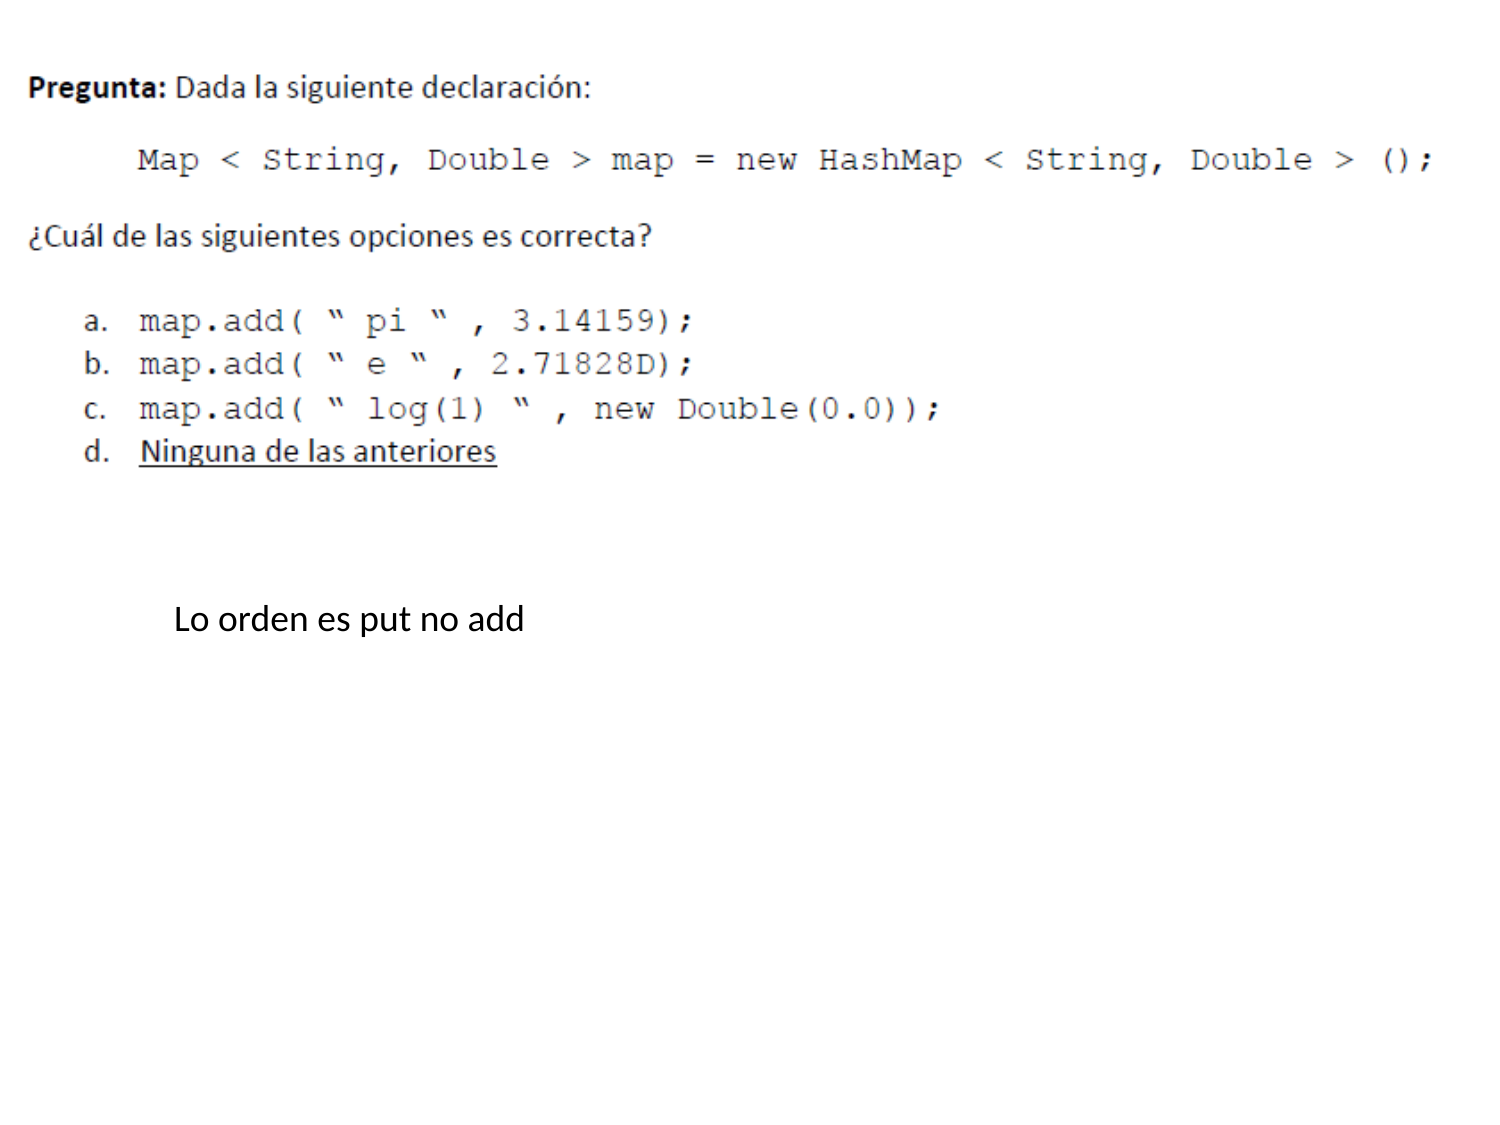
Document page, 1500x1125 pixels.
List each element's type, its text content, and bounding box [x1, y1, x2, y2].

picture [9, 66, 1468, 487]
text_box Lo orden es put no add [159, 586, 1140, 647]
